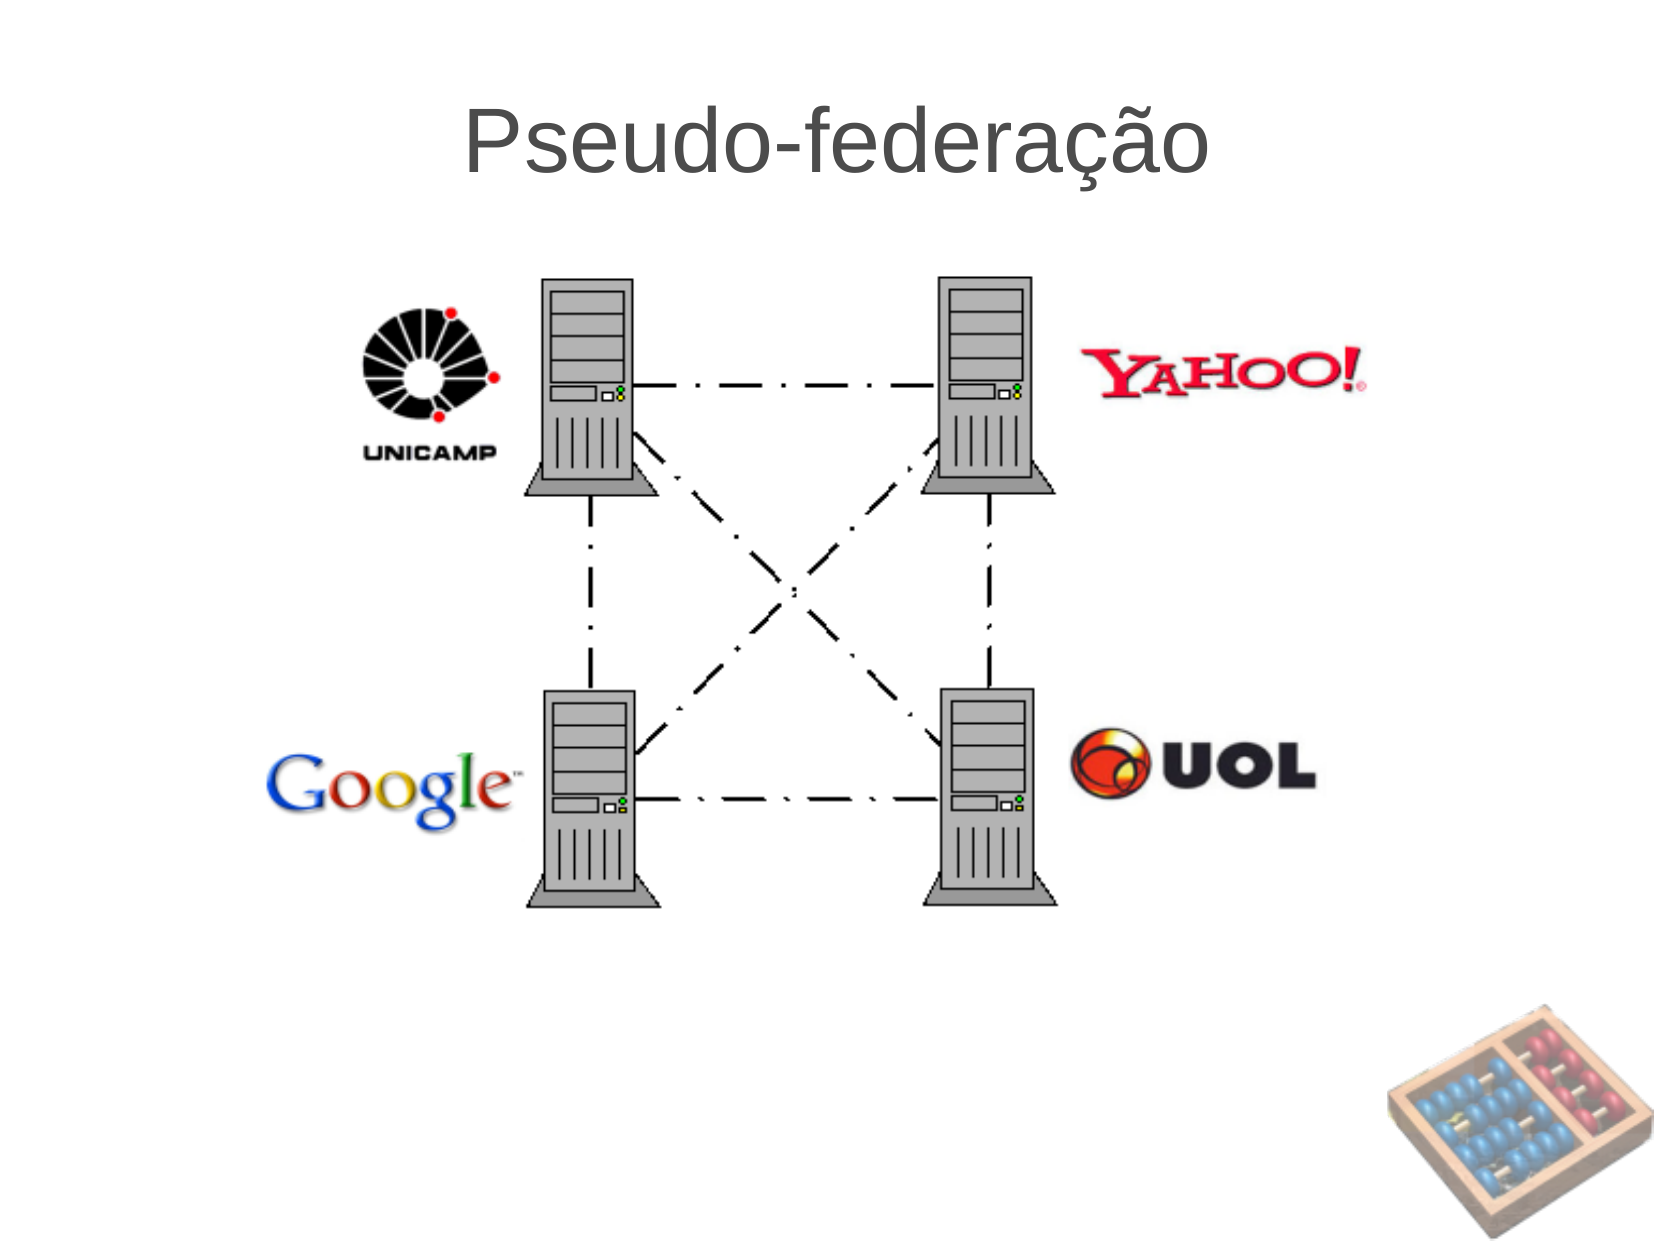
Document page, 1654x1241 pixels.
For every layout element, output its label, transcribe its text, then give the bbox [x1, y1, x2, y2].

title Pseudo-federação [75, 37, 1601, 245]
picture [261, 275, 1393, 965]
